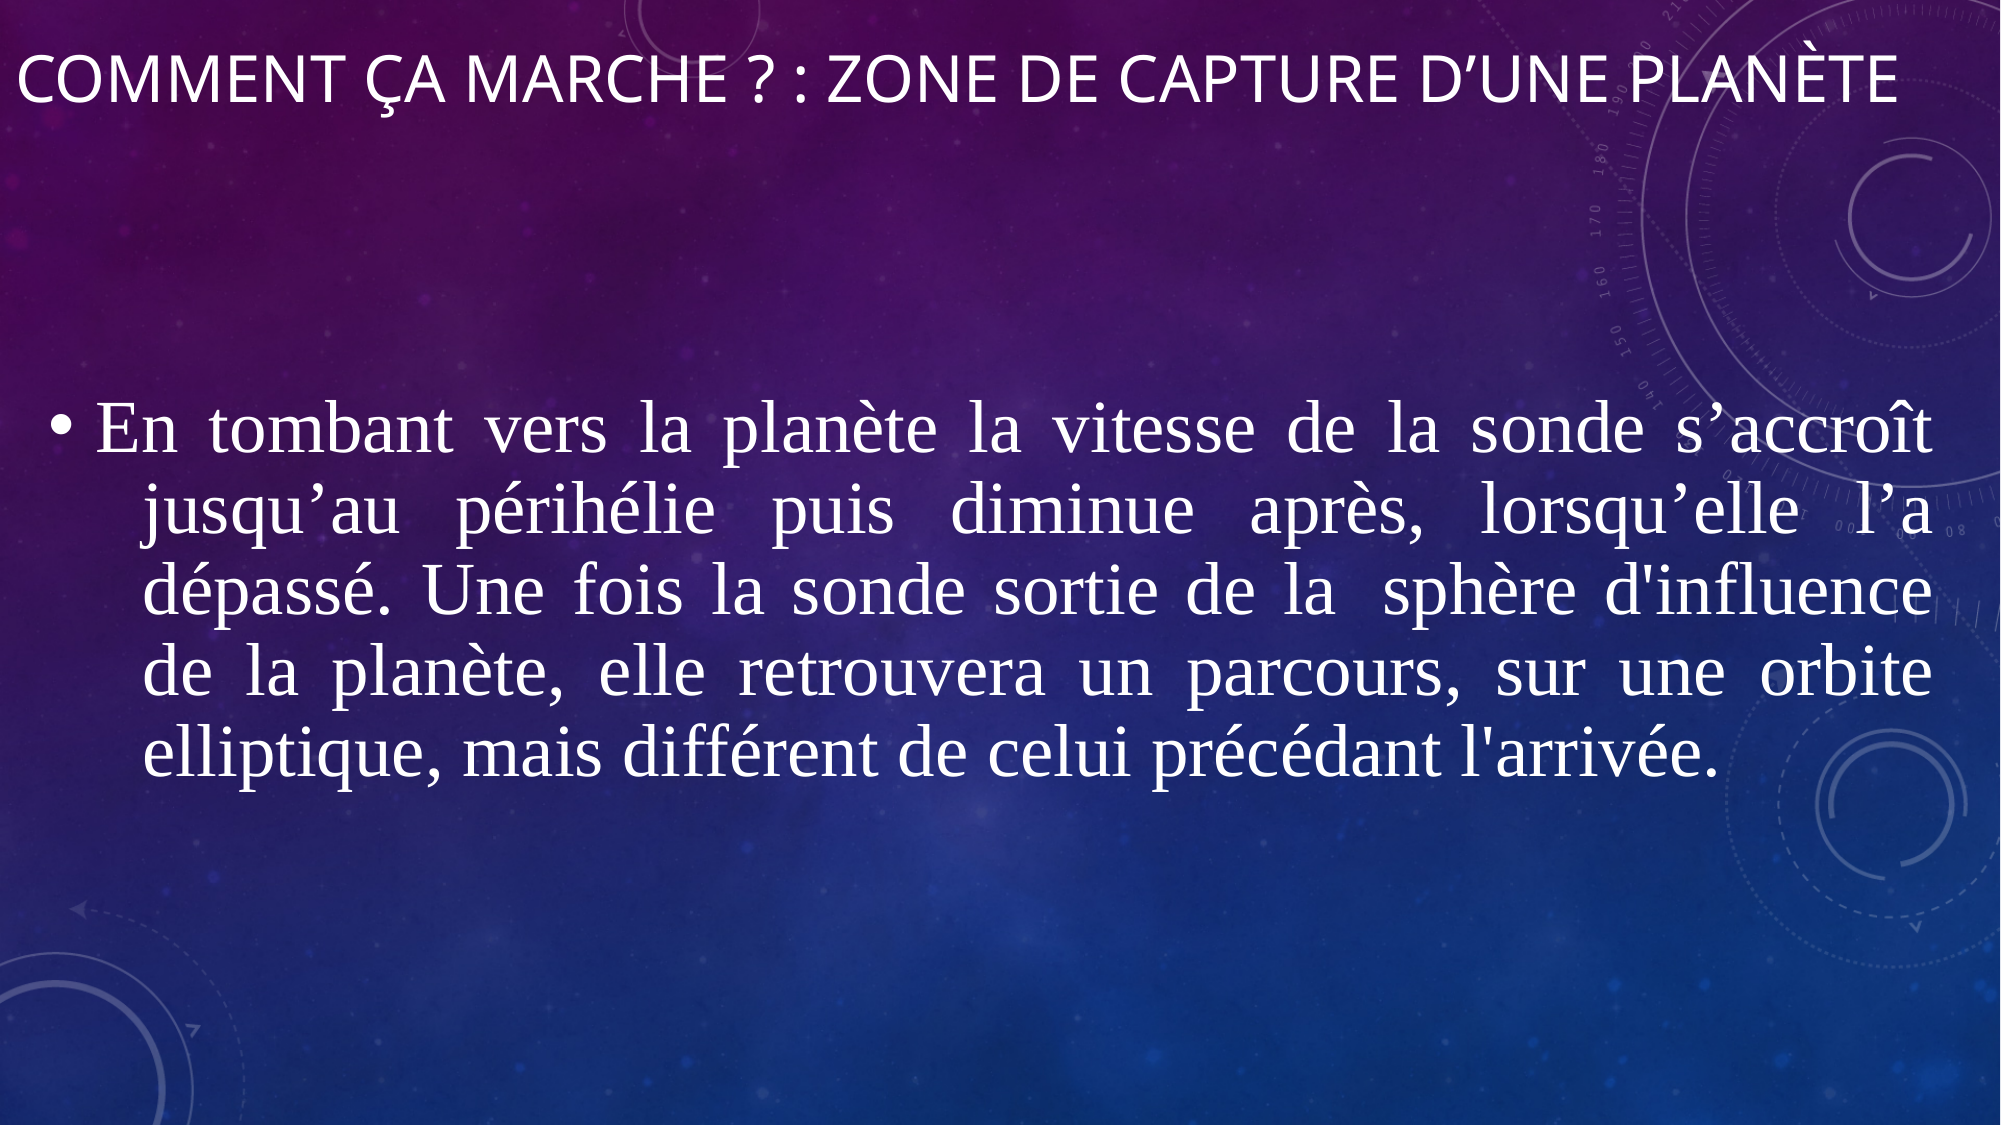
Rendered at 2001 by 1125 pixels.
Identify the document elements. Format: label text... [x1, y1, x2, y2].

title Comment ça marche ? : Zone de capture d’une planète [0, 0, 2000, 154]
list En tombant vers la planète la vitesse de la sonde s’accroît jusqu’au périhélie puis diminue après, lorsqu’elle l’a dépassé. Une fois la sonde sortie de la sphère d'influence de la planète, elle retrouvera un parcours, sur une orbite elliptique, mais différent de celui précédant l'arrivée. [33, 180, 1967, 1000]
